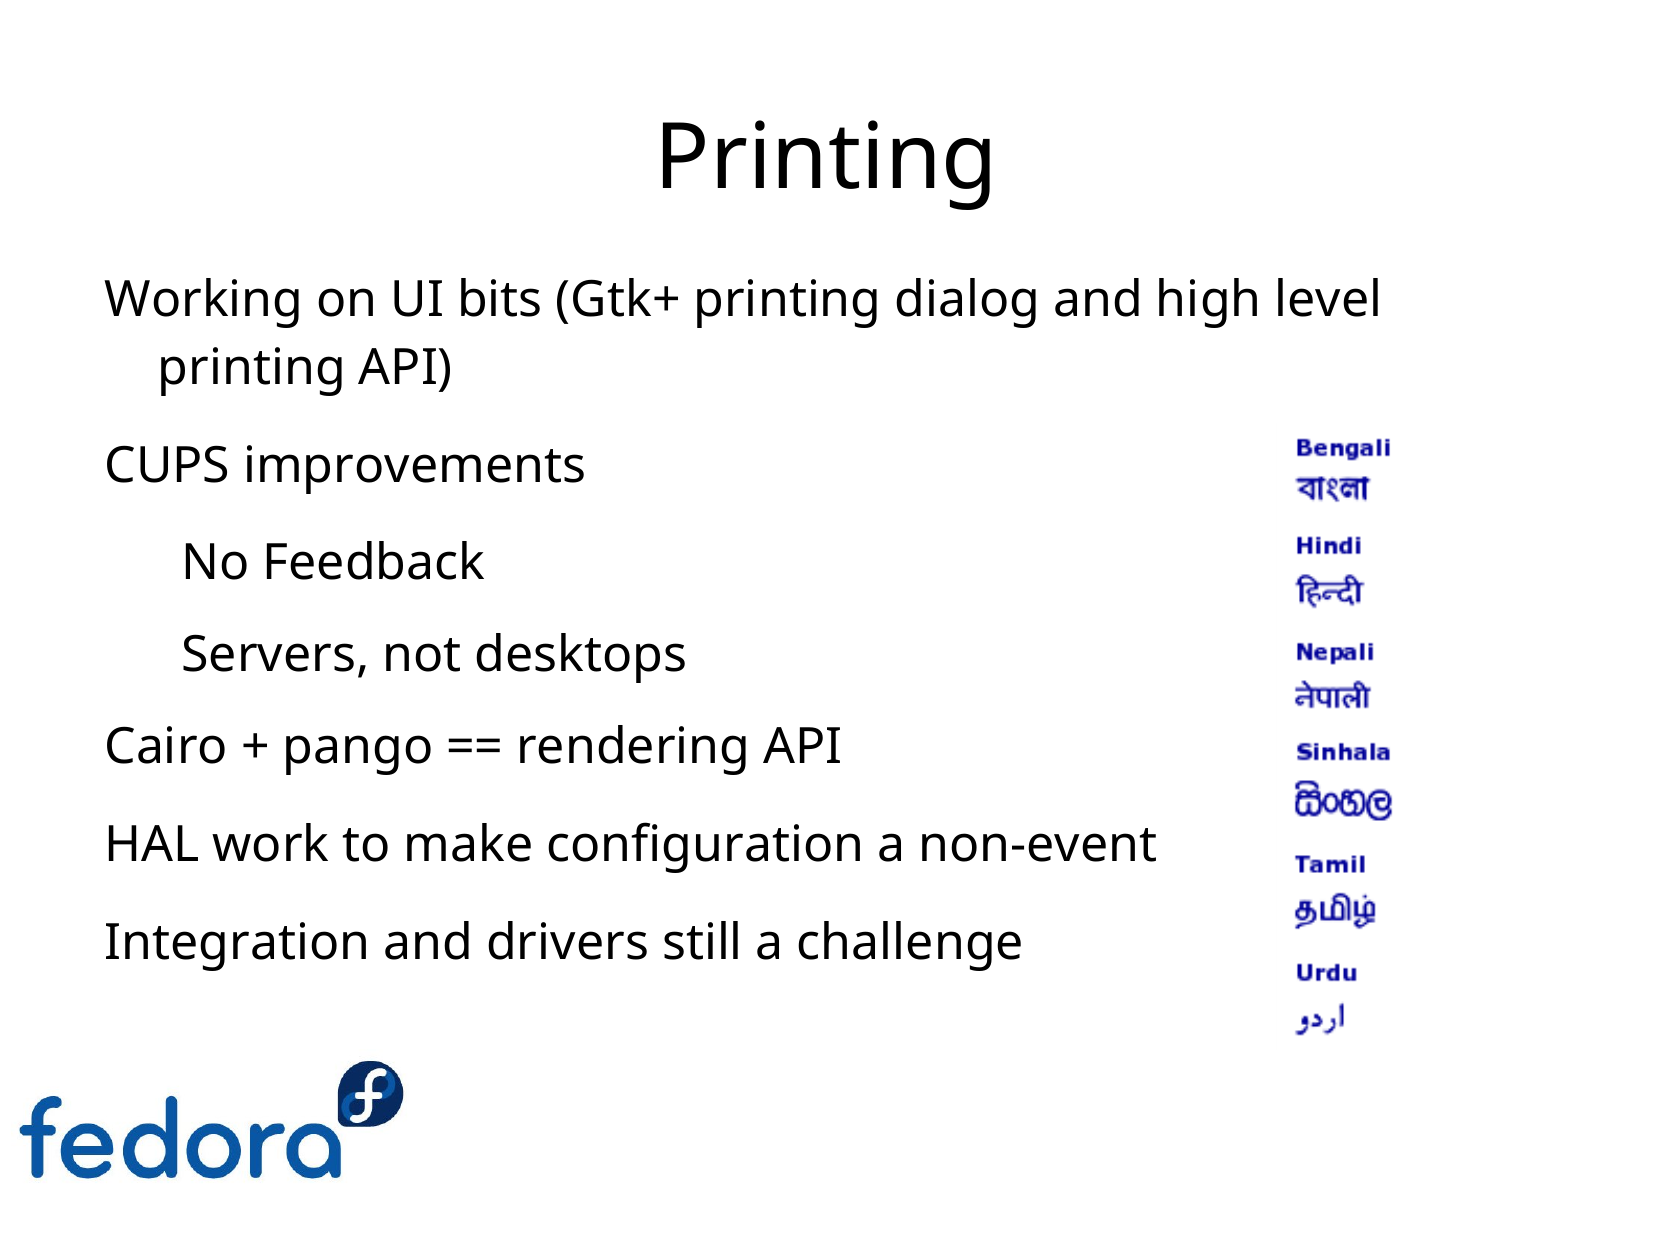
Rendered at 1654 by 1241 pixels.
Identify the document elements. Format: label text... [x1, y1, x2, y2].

title Printing [82, 49, 1571, 257]
list Working on UI bits (Gtk+ printing dialog and high level printing API) CUPS improvements No Feedback Servers, not desktops Cairo + pango == rendering API HAL work to make configuration a non-event Integration and drivers still a challenge [86, 262, 1576, 1013]
picture [11, 1049, 413, 1199]
picture [1275, 423, 1411, 1051]
